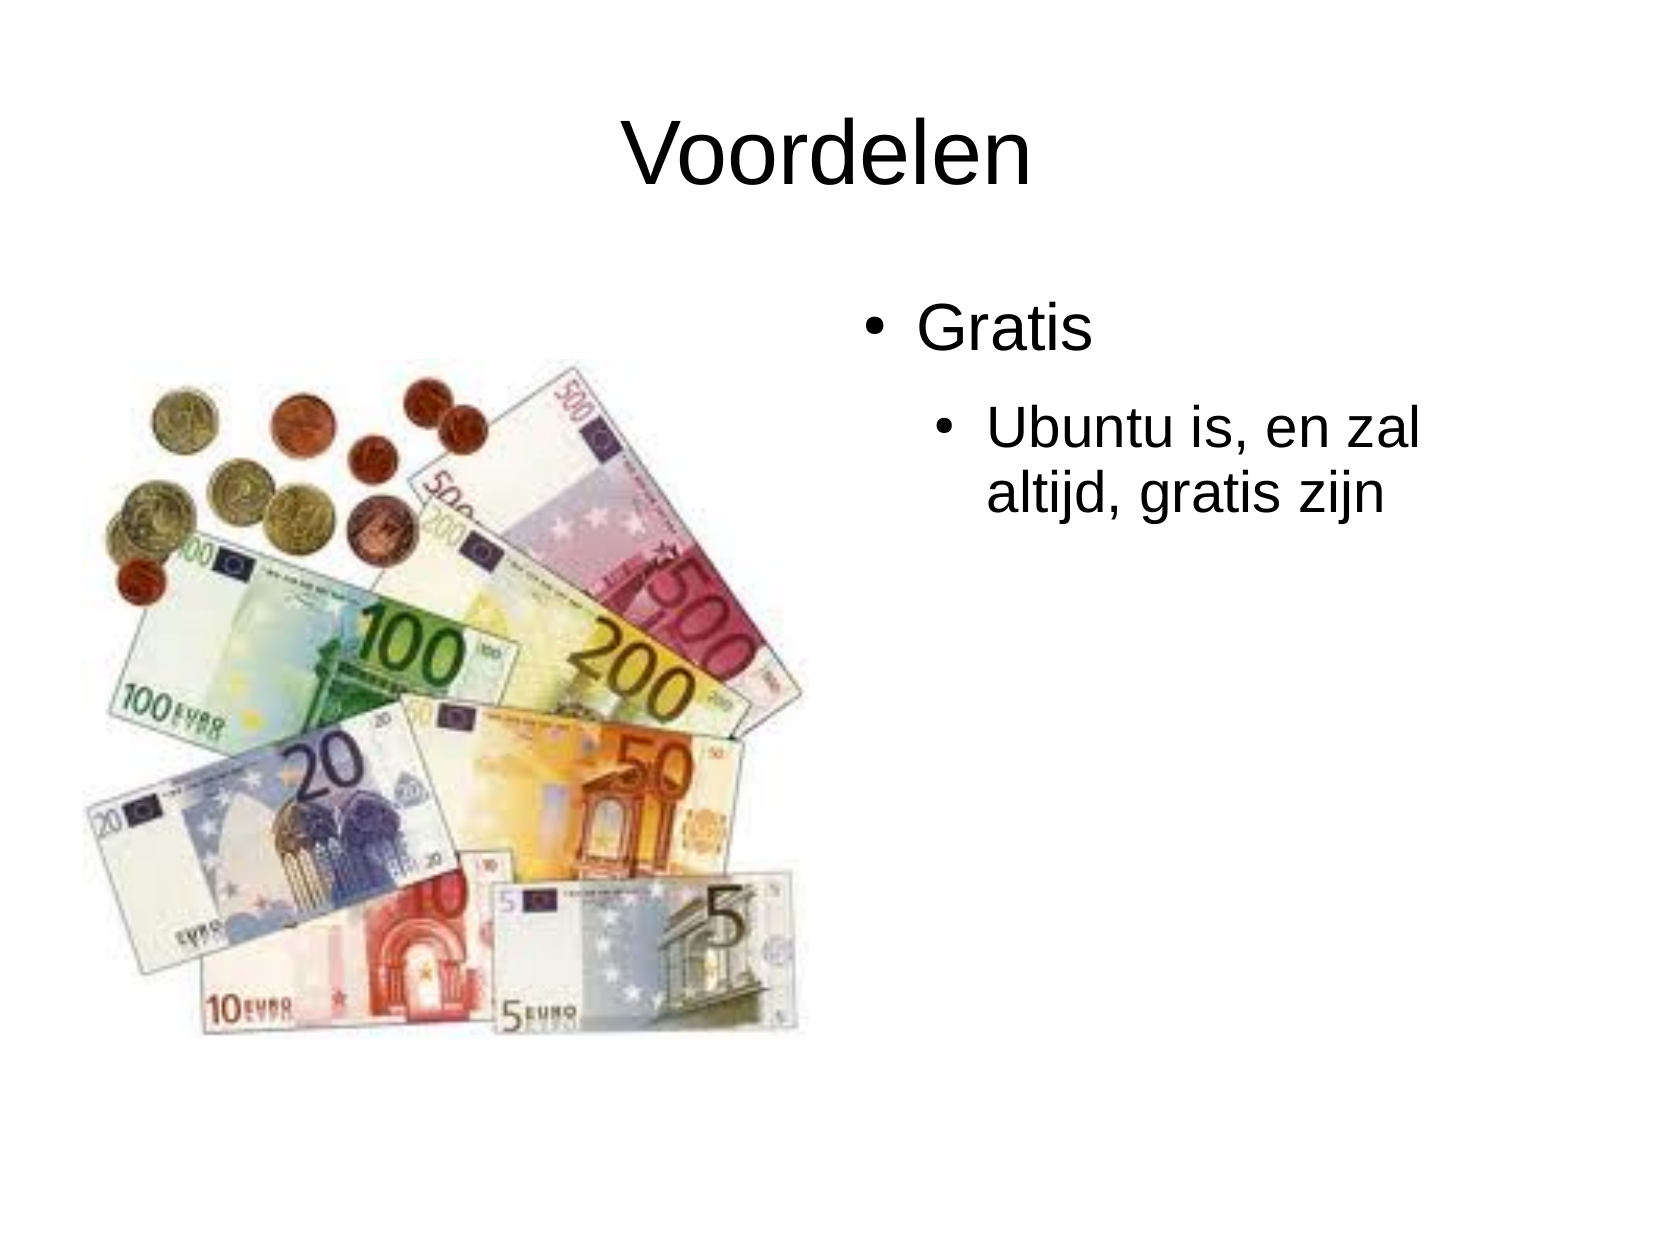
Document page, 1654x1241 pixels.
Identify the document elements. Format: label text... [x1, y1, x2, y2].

title Voordelen [82, 49, 1571, 257]
picture [82, 359, 809, 1039]
list Gratis Ubuntu is, en zal altijd, gratis zijn [845, 290, 1572, 1109]
